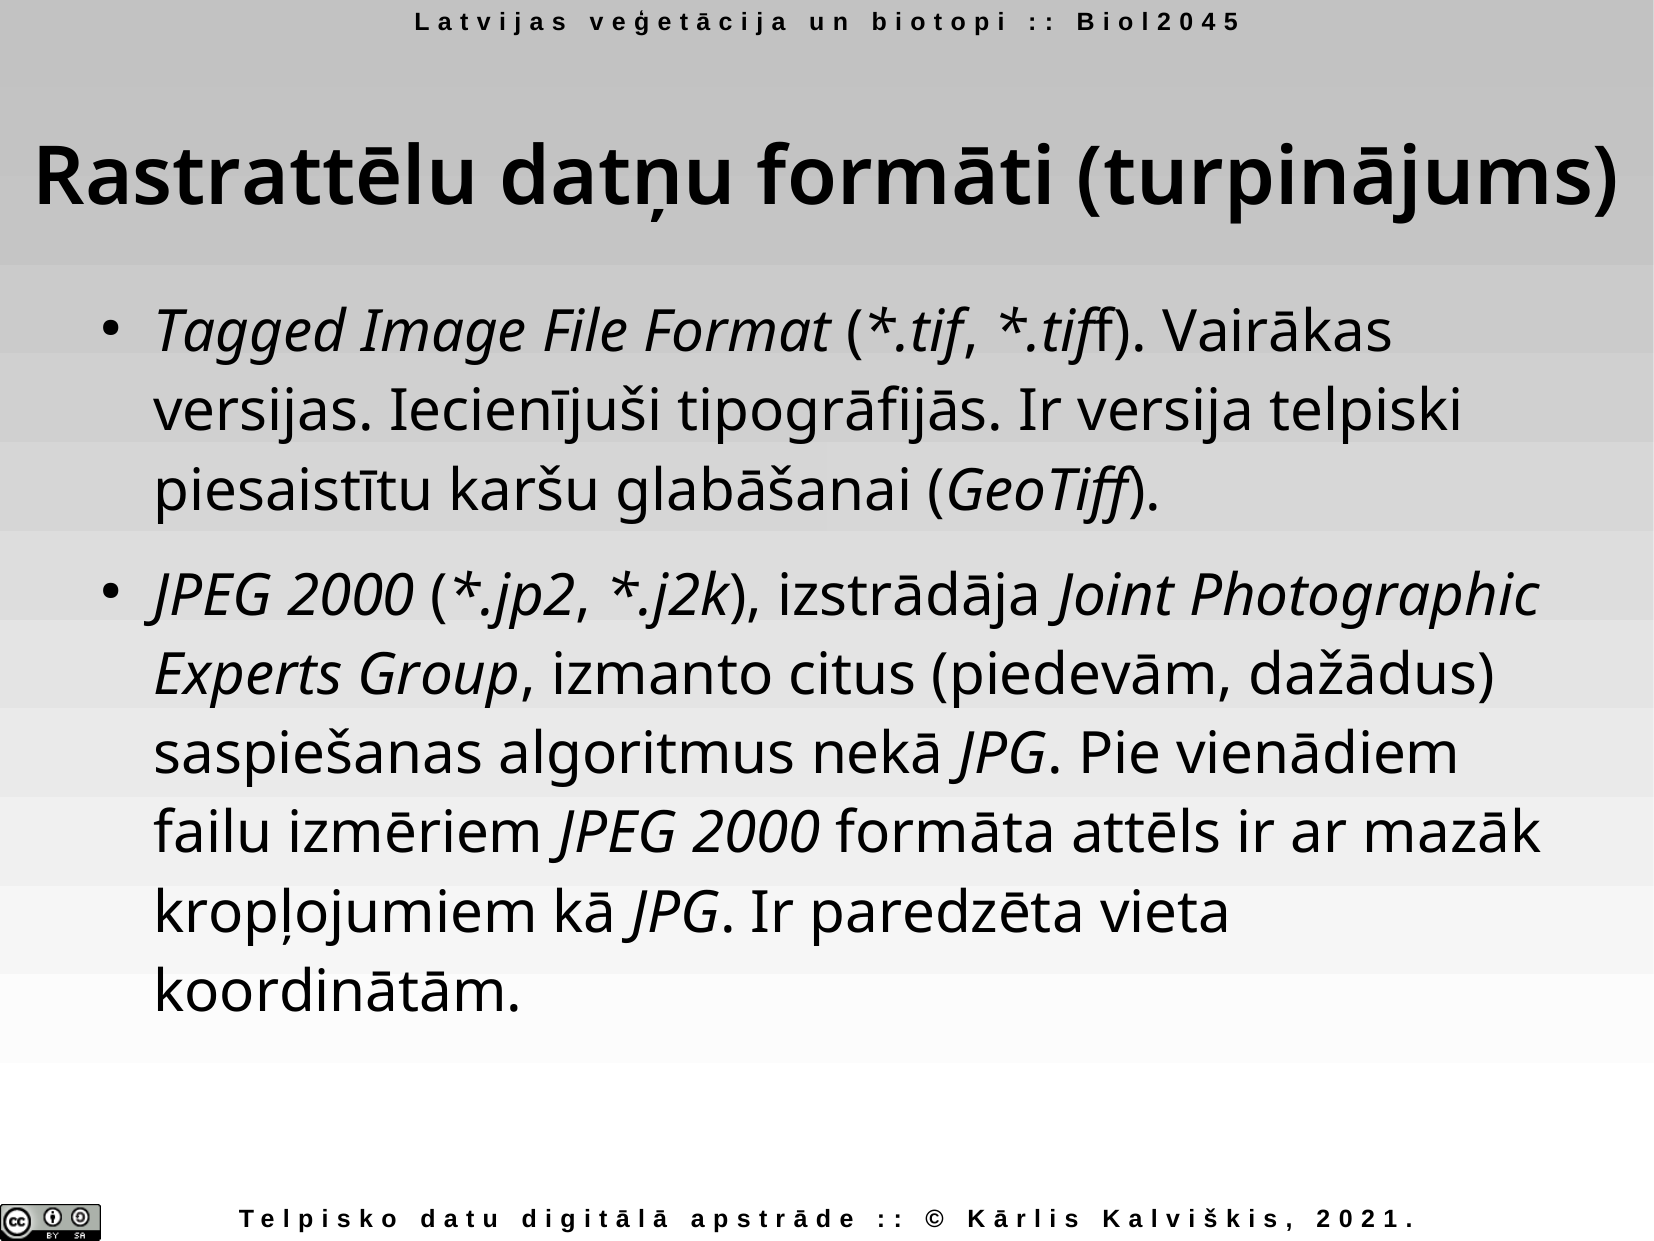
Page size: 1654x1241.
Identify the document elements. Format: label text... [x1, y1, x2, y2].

list Tagged Image File Format (*.tif, *.tiff). Vairākas versijas. Iecienījuši tipogrāfijās. Ir versija telpiski piesaistītu karšu glabāšanai (GeoTiff). JPEG 2000 (*.jp2, *.j2k), izstrādāja Joint Photographic Experts Group, izmanto citus (piedevām, dažādus) saspiešanas algoritmus nekā JPG. Pie vienādiem failu izmēriem JPEG 2000 formāta attēls ir ar mazāk kropļojumiem kā JPG. Ir paredzēta vieta koordinātām. [82, 289, 1571, 1163]
picture [0, 0, 1654, 1241]
title Rastrattēlu datņu formāti (turpinājums) [29, 49, 1625, 296]
